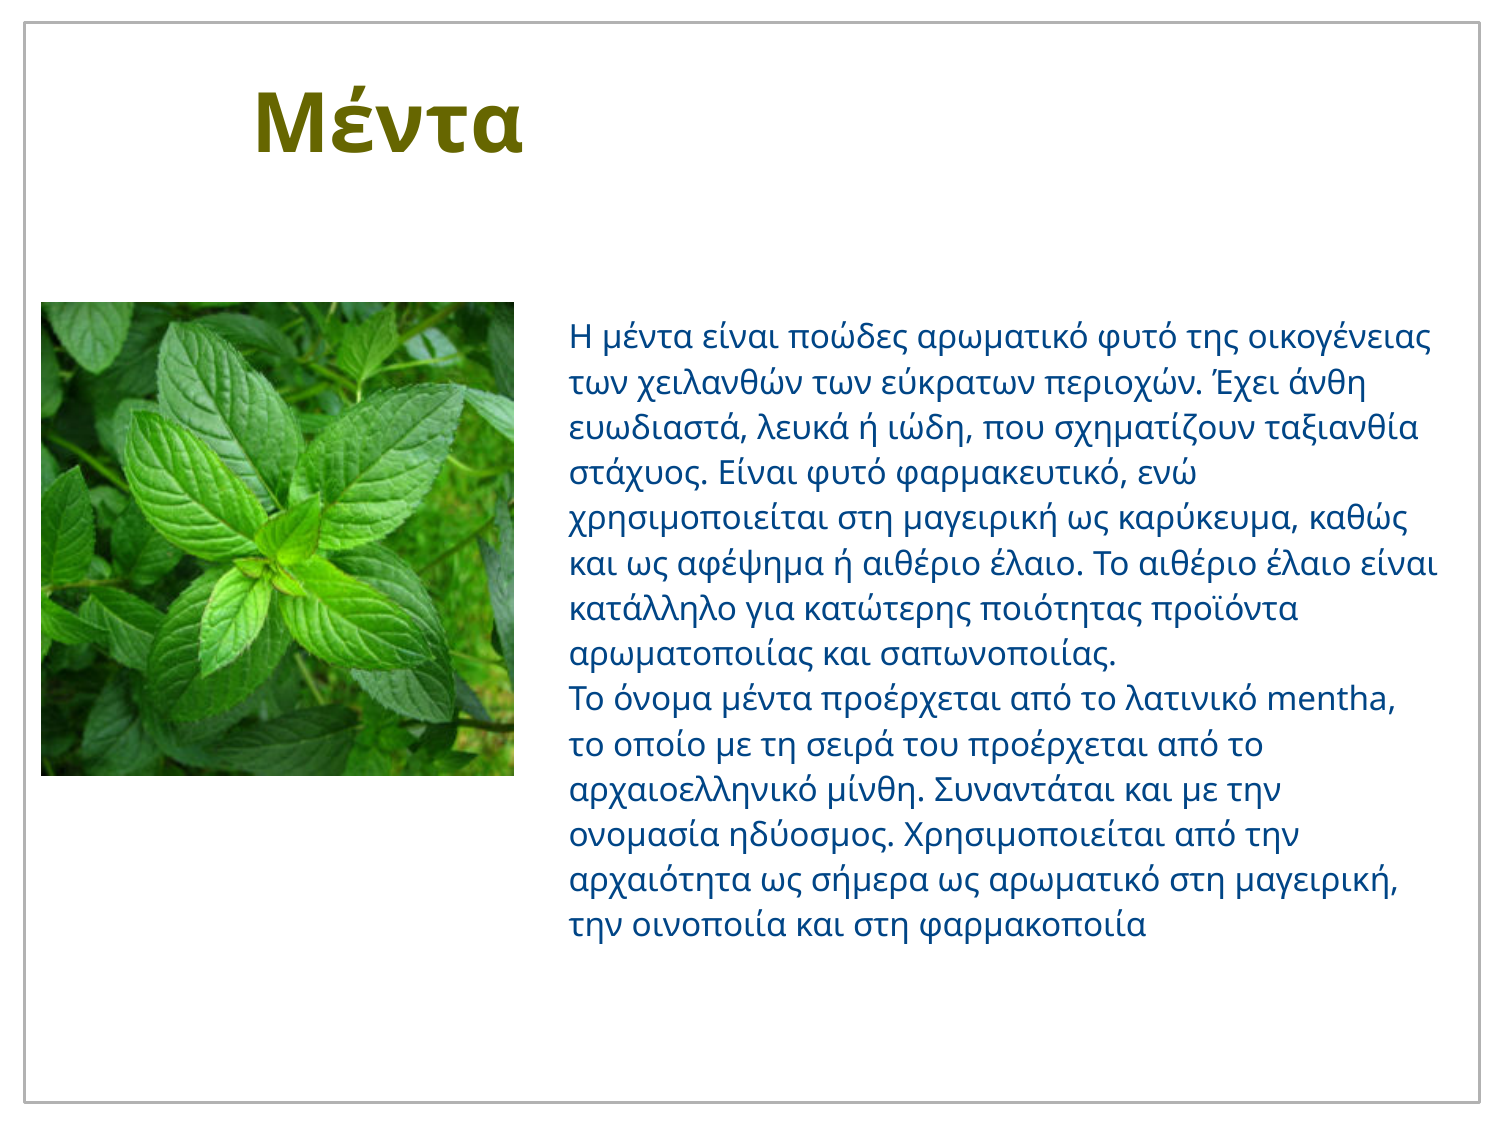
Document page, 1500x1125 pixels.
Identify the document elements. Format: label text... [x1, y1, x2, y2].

picture [41, 302, 514, 776]
title Μέντα [236, 54, 1500, 265]
text_box H μέντα είναι ποώδες αρωματικό φυτό της οικογένειας των χειλανθών των εύκρατων περιοχών. Έχει άνθη ευωδιαστά, λευκά ή ιώδη, που σχηματίζουν ταξιανθία στάχυος. Είναι φυτό φαρμακευτικό, ενώ χρησιμοποιείται στη μαγειρική ως καρύκευμα, καθώς και ως αφέψημα ή αιθέριο έλαιο. Το αιθέριο έλαιο είναι κατάλληλο για κατώτερης ποιότητας προϊόντα αρωματοποιίας και σαπωνοποιίας. Το όνομα μέντα προέρχεται από το λατινικό mentha, το οποίο με τη σειρά του προέρχεται από το αρχαιοελληνικό μίνθη. Συναντάται και με την ονομασία ηδύοσμος. Χρησιμοποιείται από την αρχαιότητα ως σήμερα ως αρωματικό στη μαγειρική, την οινοποιία και στη φαρμακοποιία [553, 196, 1458, 955]
